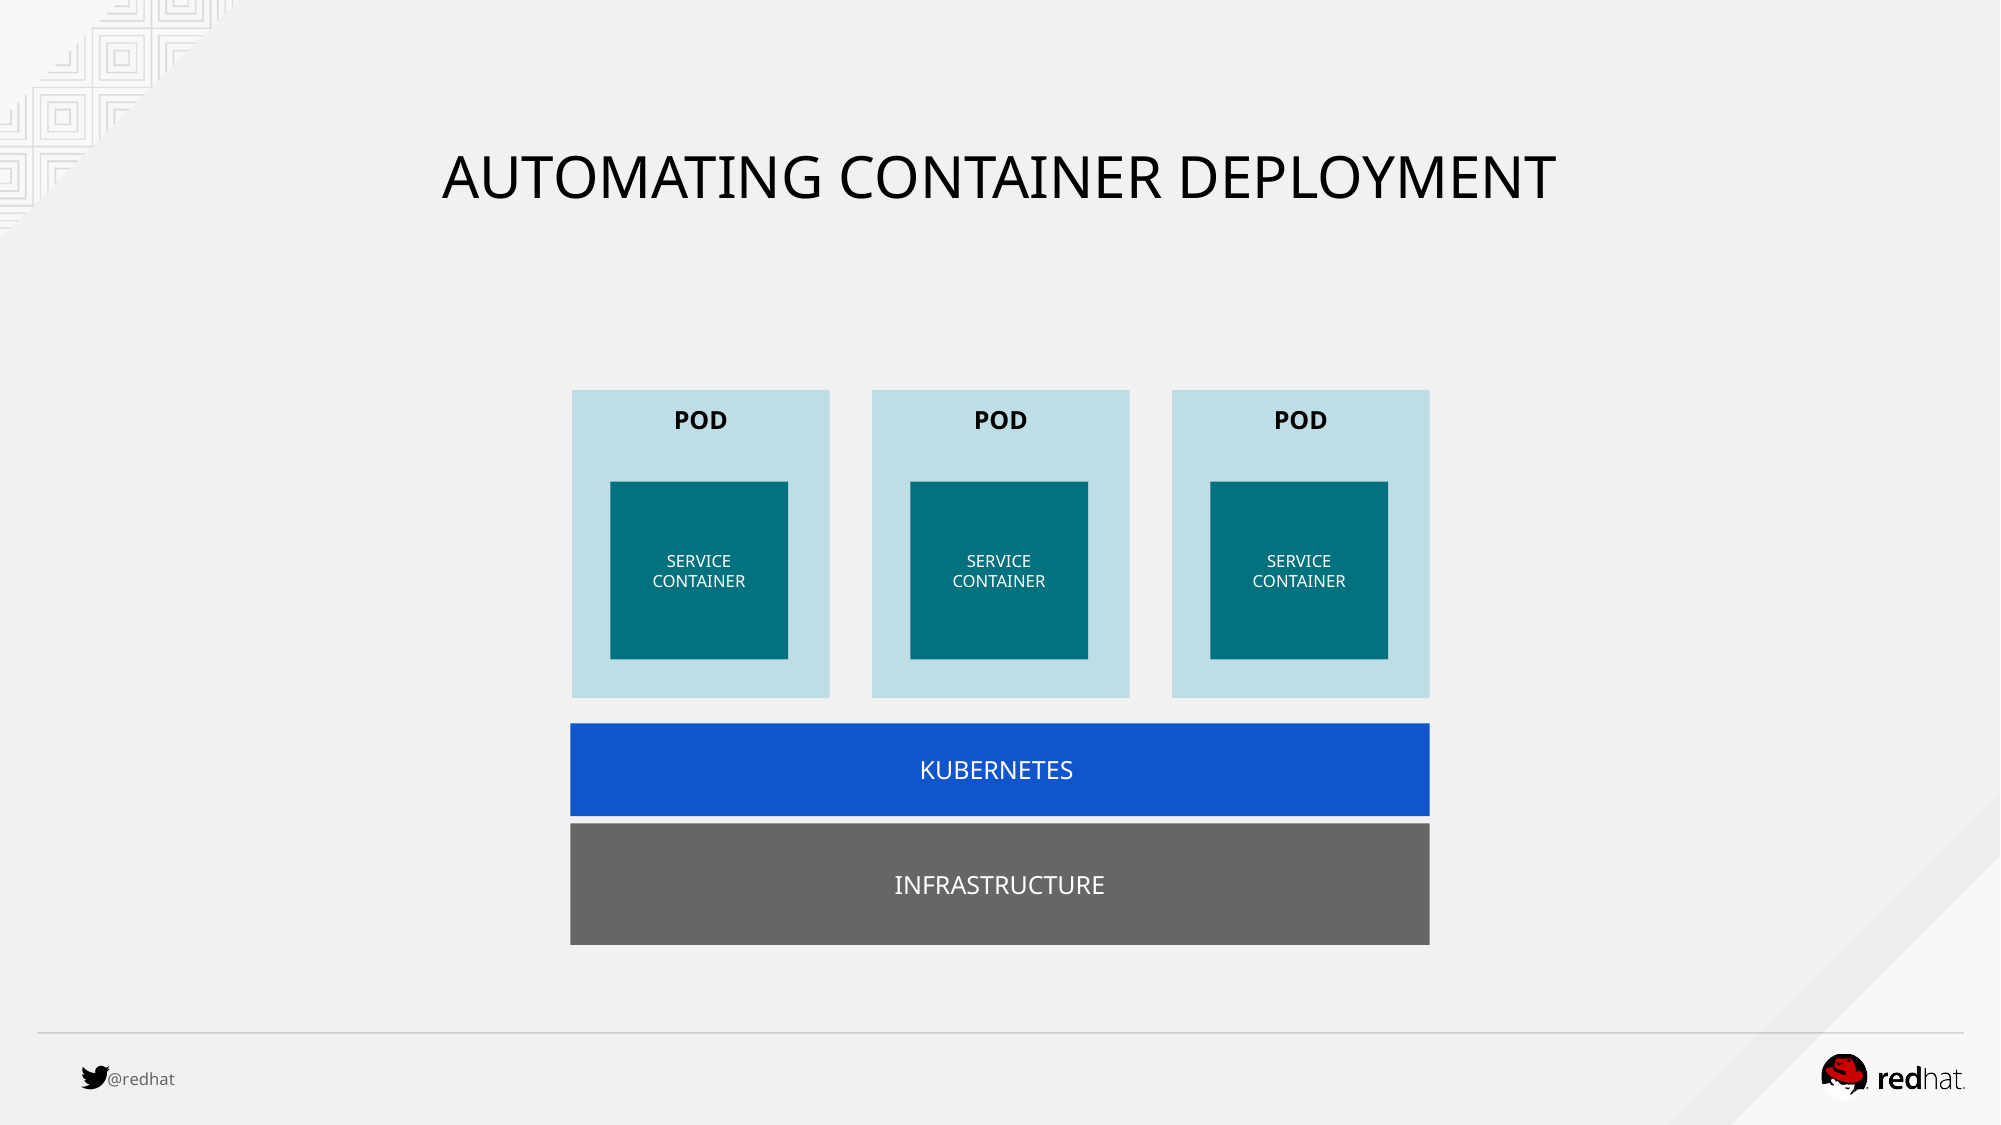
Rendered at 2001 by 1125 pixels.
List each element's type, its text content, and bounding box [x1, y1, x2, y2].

text_box POD [1172, 390, 1430, 698]
text_box SERVICE CONTAINER [910, 481, 1089, 660]
text_box INFRASTRUCTURE [570, 823, 1430, 945]
picture [0, 0, 2001, 1125]
text_box SERVICE CONTAINER [610, 481, 789, 660]
text_box AUTOMATING CONTAINER DEPLOYMENT [149, 0, 1851, 225]
text_box SERVICE CONTAINER [1210, 481, 1389, 660]
text_box POD [872, 390, 1130, 698]
text_box POD [572, 390, 830, 698]
text_box KUBERNETES [570, 723, 1430, 817]
